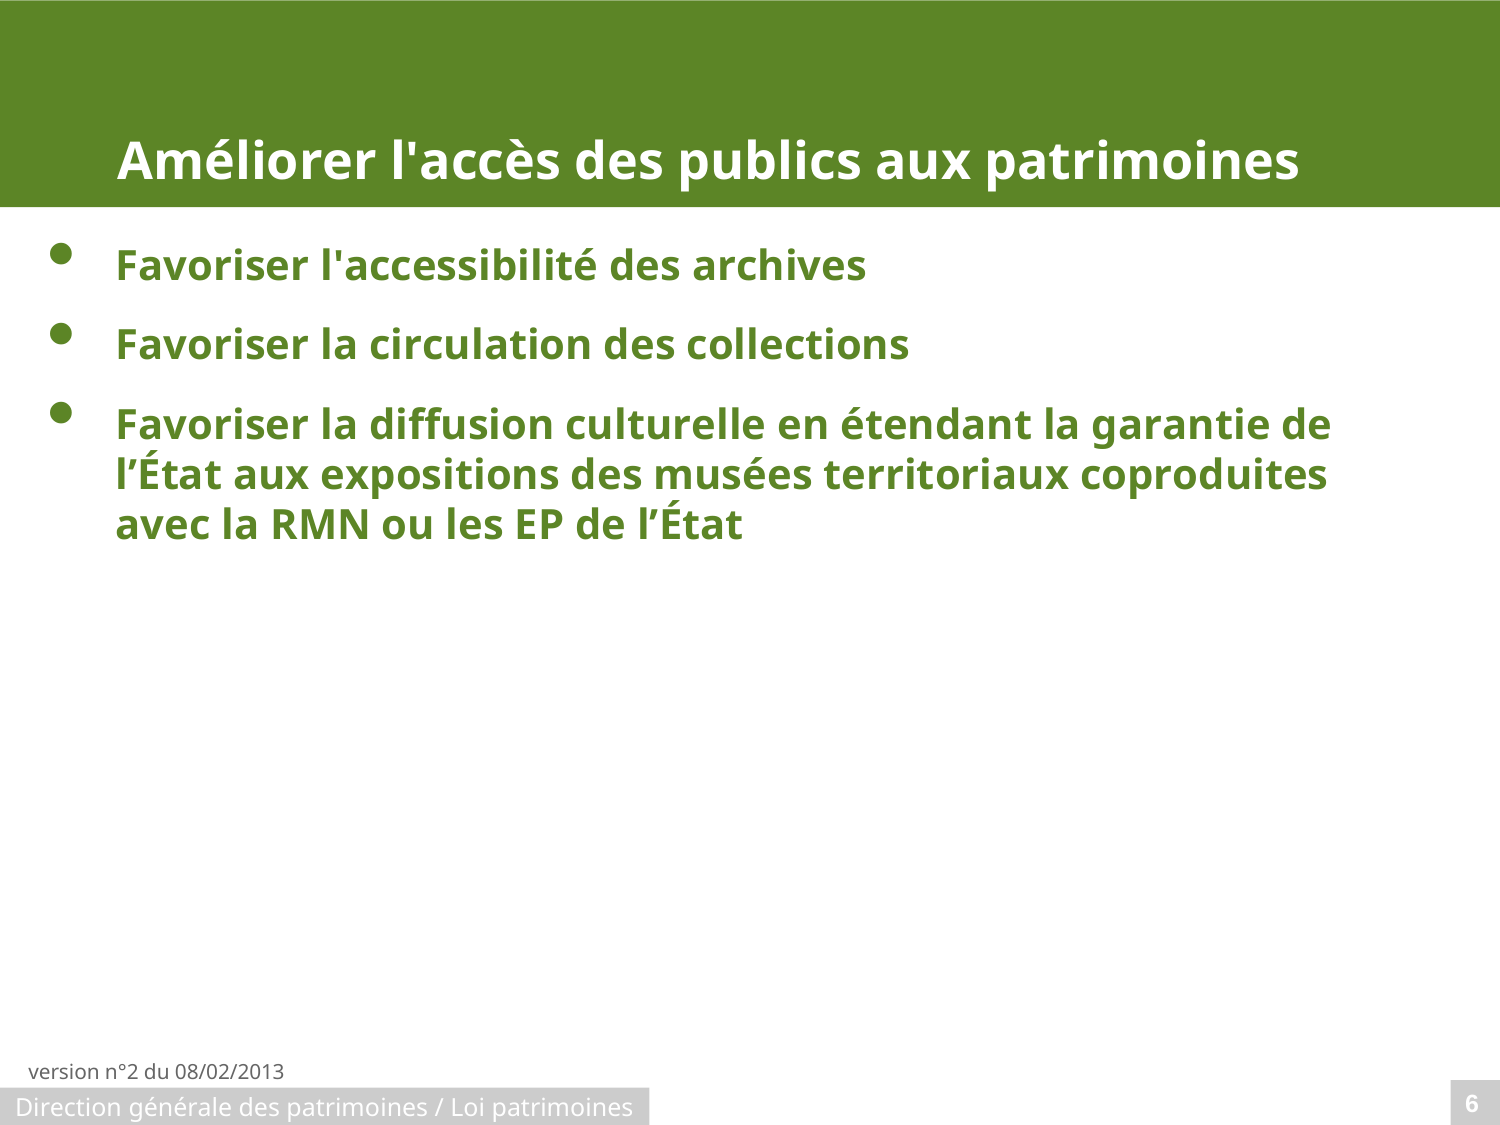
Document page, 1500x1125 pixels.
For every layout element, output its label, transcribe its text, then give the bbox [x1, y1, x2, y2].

title Améliorer l'accès des publics aux patrimoines [102, 59, 1382, 200]
list Favoriser l'accessibilité des archives Favoriser la circulation des collections Favoriser la diffusion culturelle en étendant la garantie de l’État aux expositions des musées territoriaux coproduites avec la RMN ou les EP de l’État [29, 230, 1412, 1081]
text_box [0, 0, 1500, 208]
